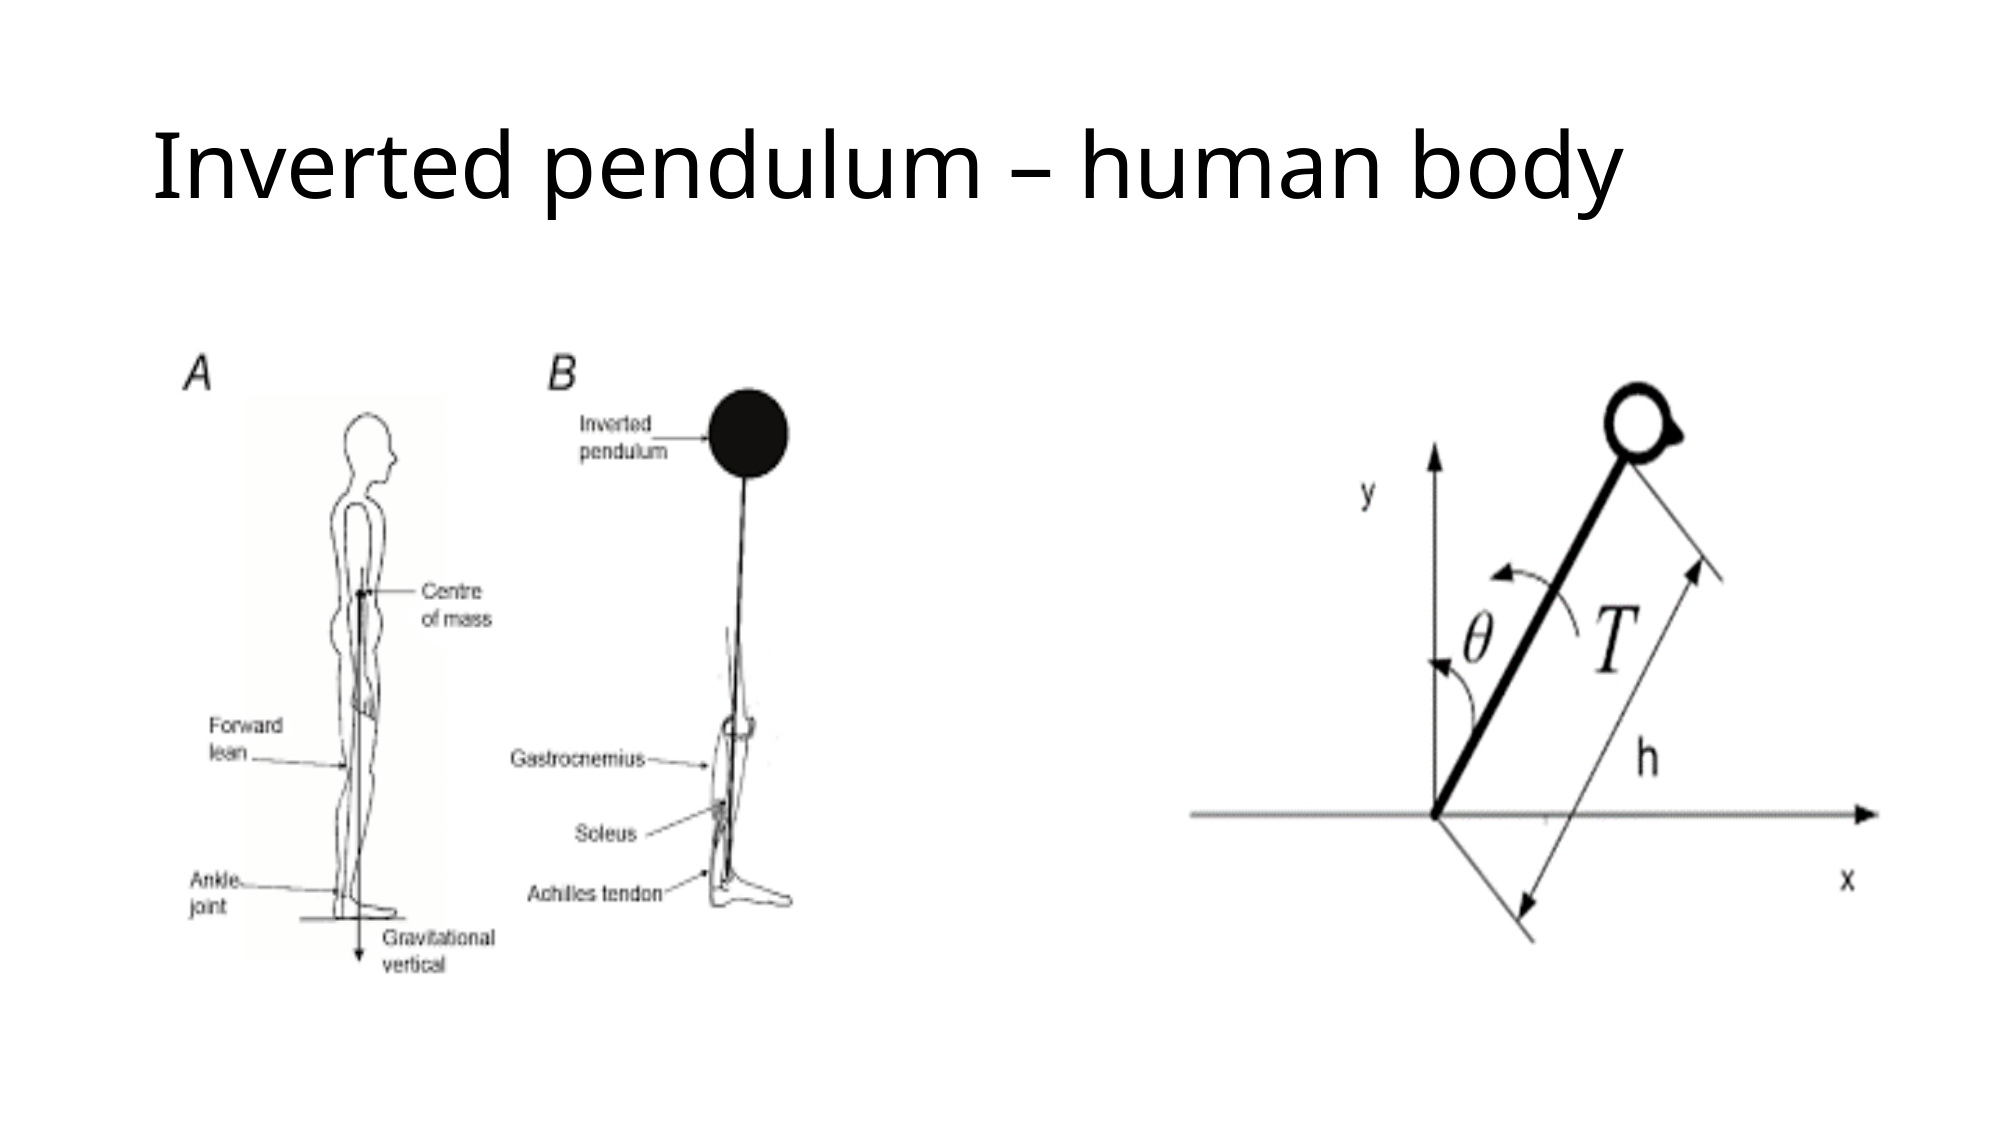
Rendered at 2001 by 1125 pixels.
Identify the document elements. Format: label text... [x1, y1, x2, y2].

picture [161, 332, 813, 1002]
title Inverted pendulum – human body [137, 59, 1863, 278]
picture [1187, 373, 1907, 961]
